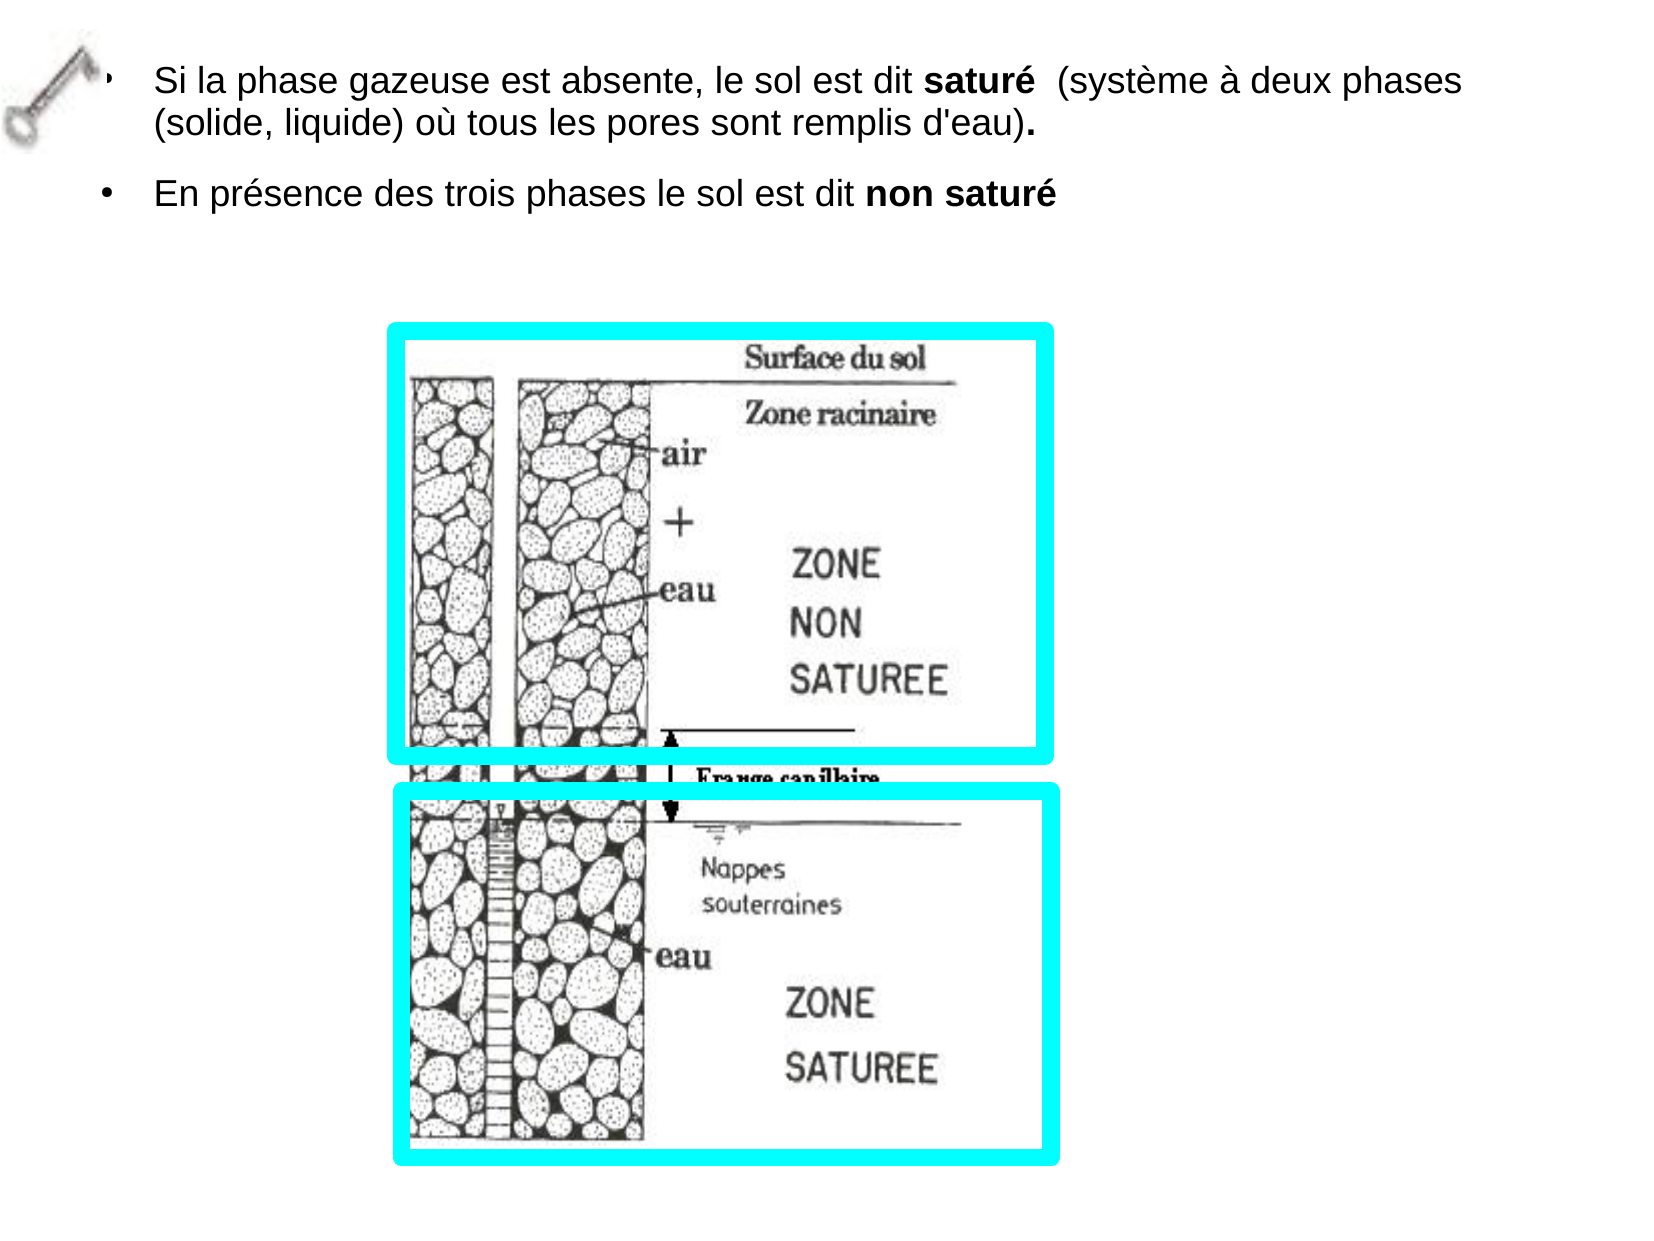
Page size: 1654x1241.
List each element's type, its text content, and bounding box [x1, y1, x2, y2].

picture [405, 340, 1028, 747]
list Si la phase gazeuse est absente, le sol est dit saturé (système à deux phases (solide, liquide) où tous les pores sont remplis d'eau). En présence des trois phases le sol est dit non saturé [82, 59, 1538, 1010]
picture [410, 800, 1028, 1146]
picture [336, 321, 1028, 1146]
picture [1, 29, 107, 154]
